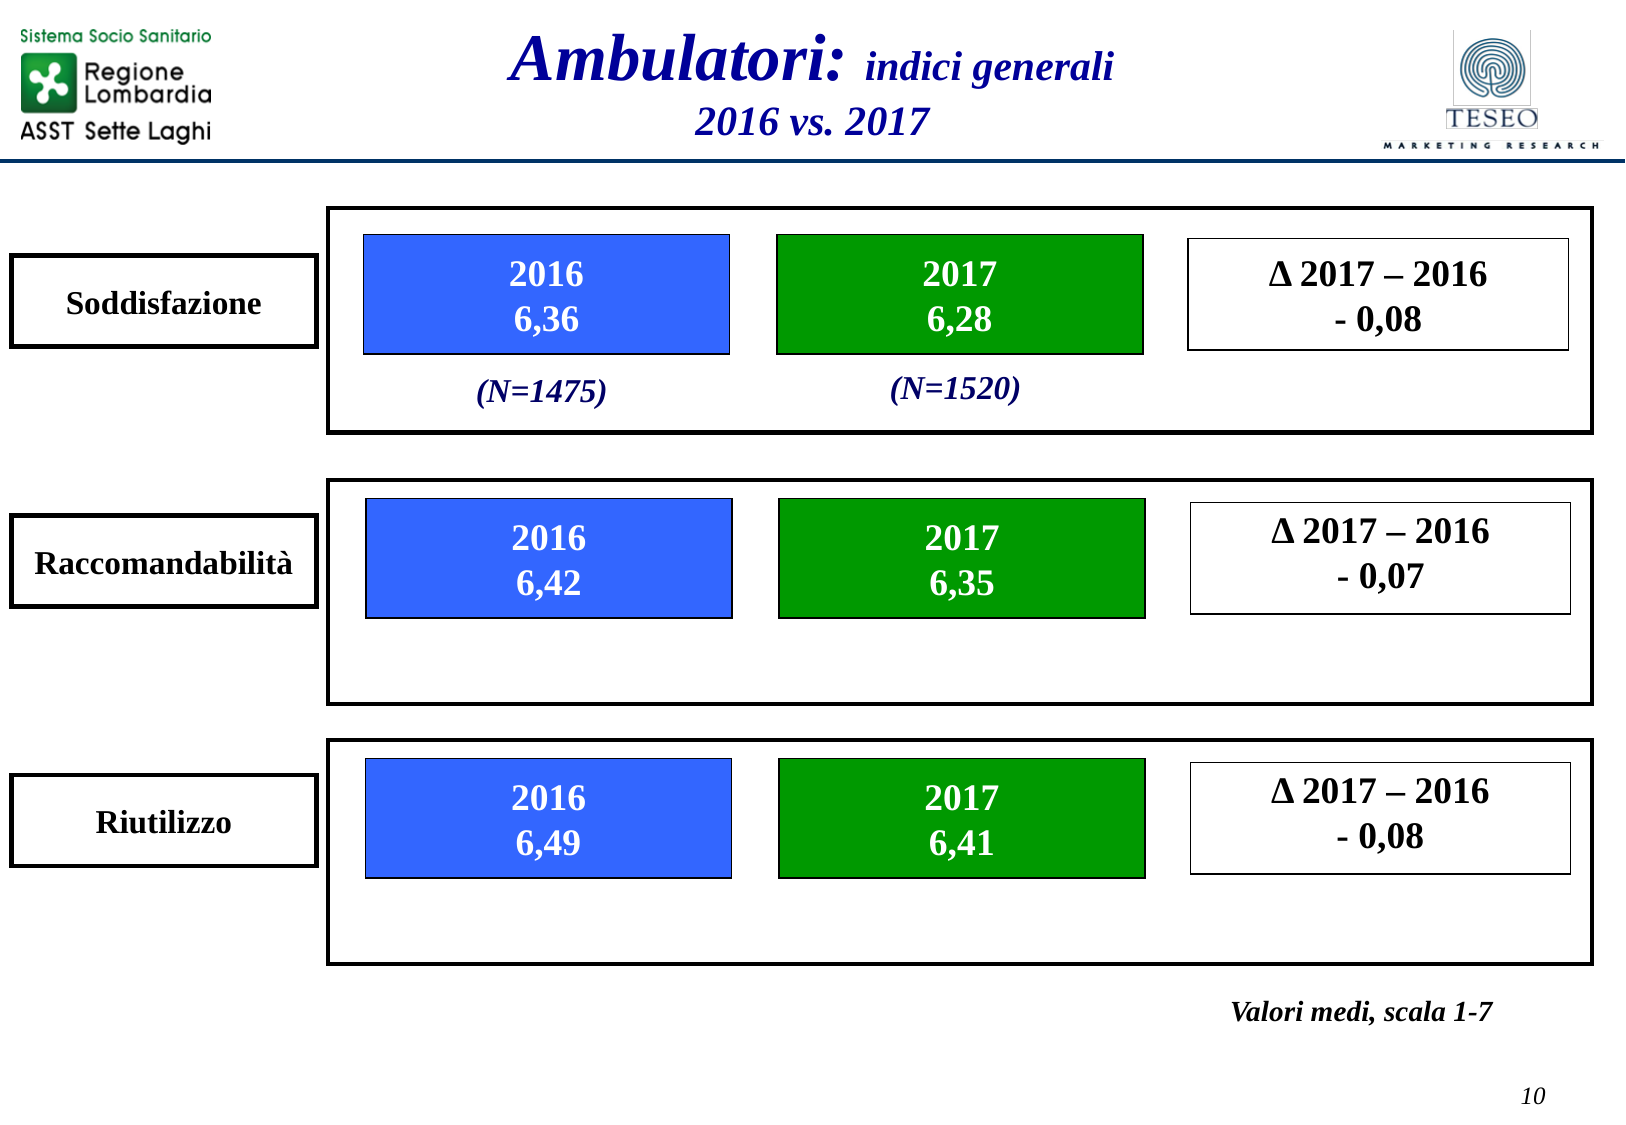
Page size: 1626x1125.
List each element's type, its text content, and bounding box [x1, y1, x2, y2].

picture [1381, 30, 1604, 149]
text_box 2016 6,36 [363, 234, 730, 354]
text_box Δ 2017 – 2016 - 0,08 [1190, 762, 1571, 874]
text_box Δ 2017 – 2016 - 0,08 [1188, 238, 1569, 350]
text_box [328, 479, 1592, 705]
text_box 2016 6,42 [365, 498, 732, 619]
text_box Riutilizzo [11, 774, 317, 867]
text_box (N=1520) [874, 358, 1037, 415]
text_box Soddisfazione [11, 255, 317, 347]
text_box 2016 6,49 [365, 758, 732, 878]
picture [21, 26, 211, 148]
text_box 2017 6,41 [778, 758, 1145, 878]
text_box [328, 739, 1592, 965]
text_box Ambulatori: indici generali 2016 vs. 2017 [196, 16, 1429, 142]
text_box Δ 2017 – 2016 - 0,07 [1190, 502, 1571, 614]
text_box (N=1475) [460, 361, 623, 417]
text_box [328, 208, 1592, 433]
text_box Raccomandabilità [11, 515, 317, 607]
text_box 2017 6,28 [776, 234, 1143, 354]
text_box 2017 6,35 [779, 498, 1146, 619]
text_box Valori medi, scala 1-7 [1215, 984, 1508, 1036]
